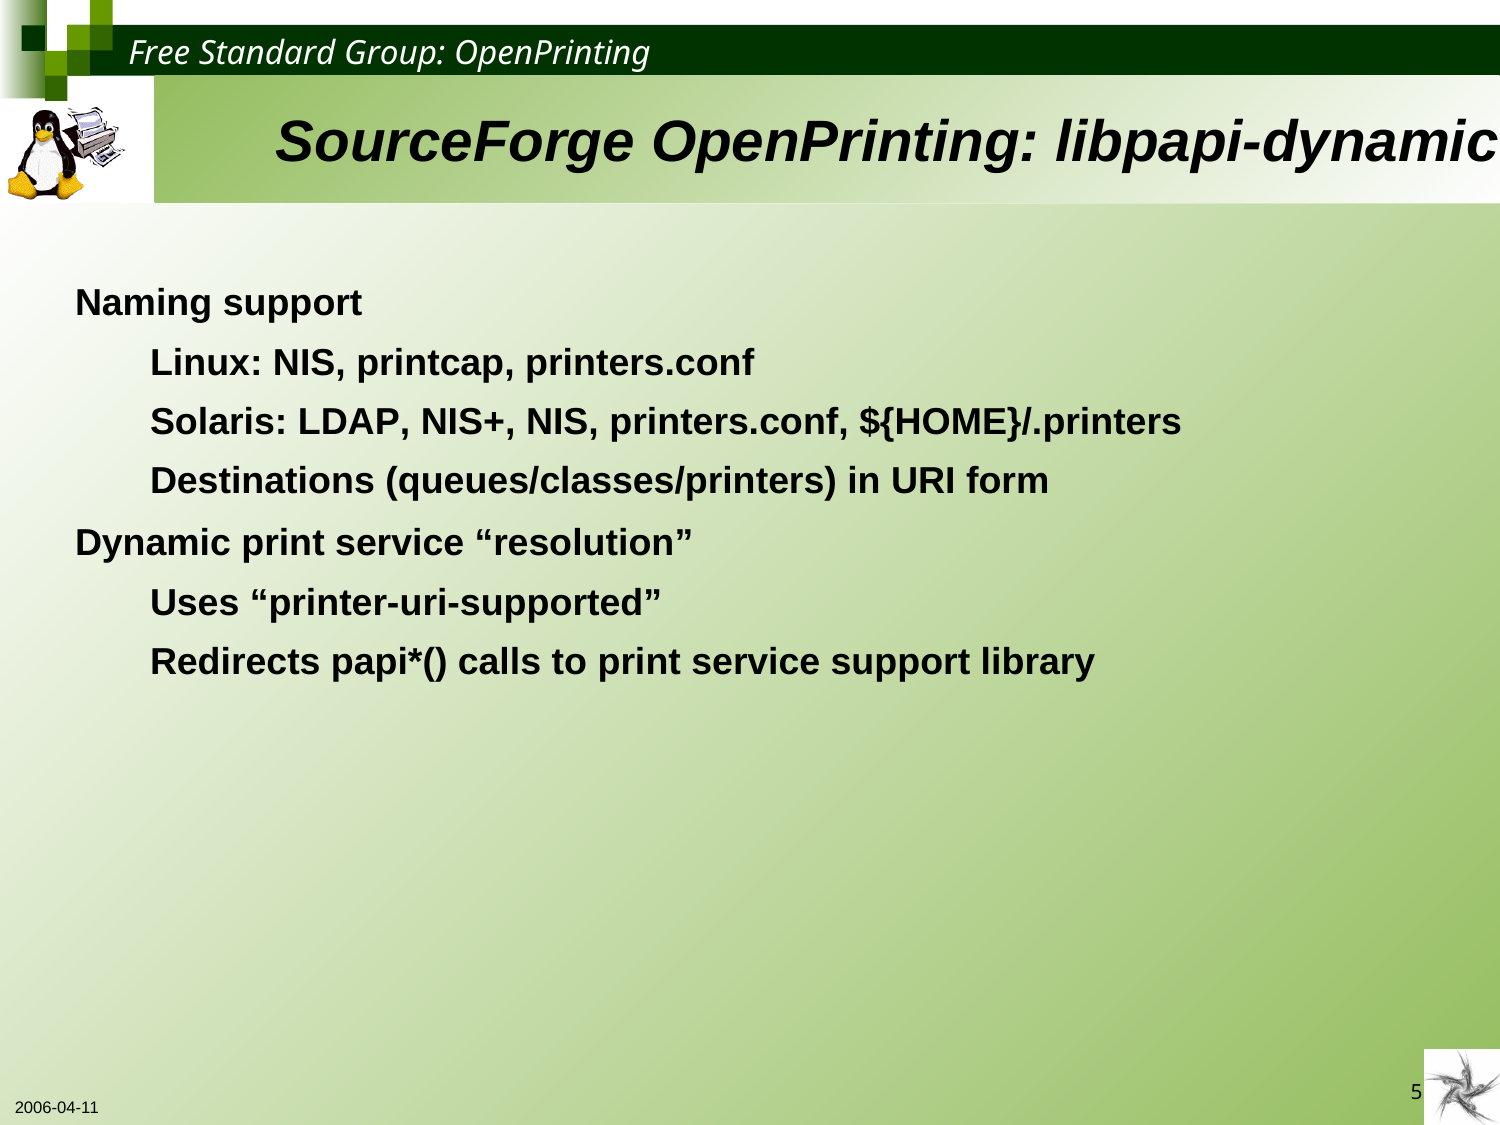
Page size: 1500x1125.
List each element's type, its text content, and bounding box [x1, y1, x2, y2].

title SourceForge OpenPrinting: libpapi-dynamic [154, 75, 1500, 203]
picture [1424, 1049, 1500, 1125]
list Naming support Linux: NIS, printcap, printers.conf Solaris: LDAP, NIS+, NIS, printers.conf, ${HOME}/.printers Destinations (queues/classes/printers) in URI form Dynamic print service “resolution” Uses “printer-uri-supported” Redirects papi*() calls to print service support library [75, 278, 1425, 963]
picture [0, 96, 133, 203]
